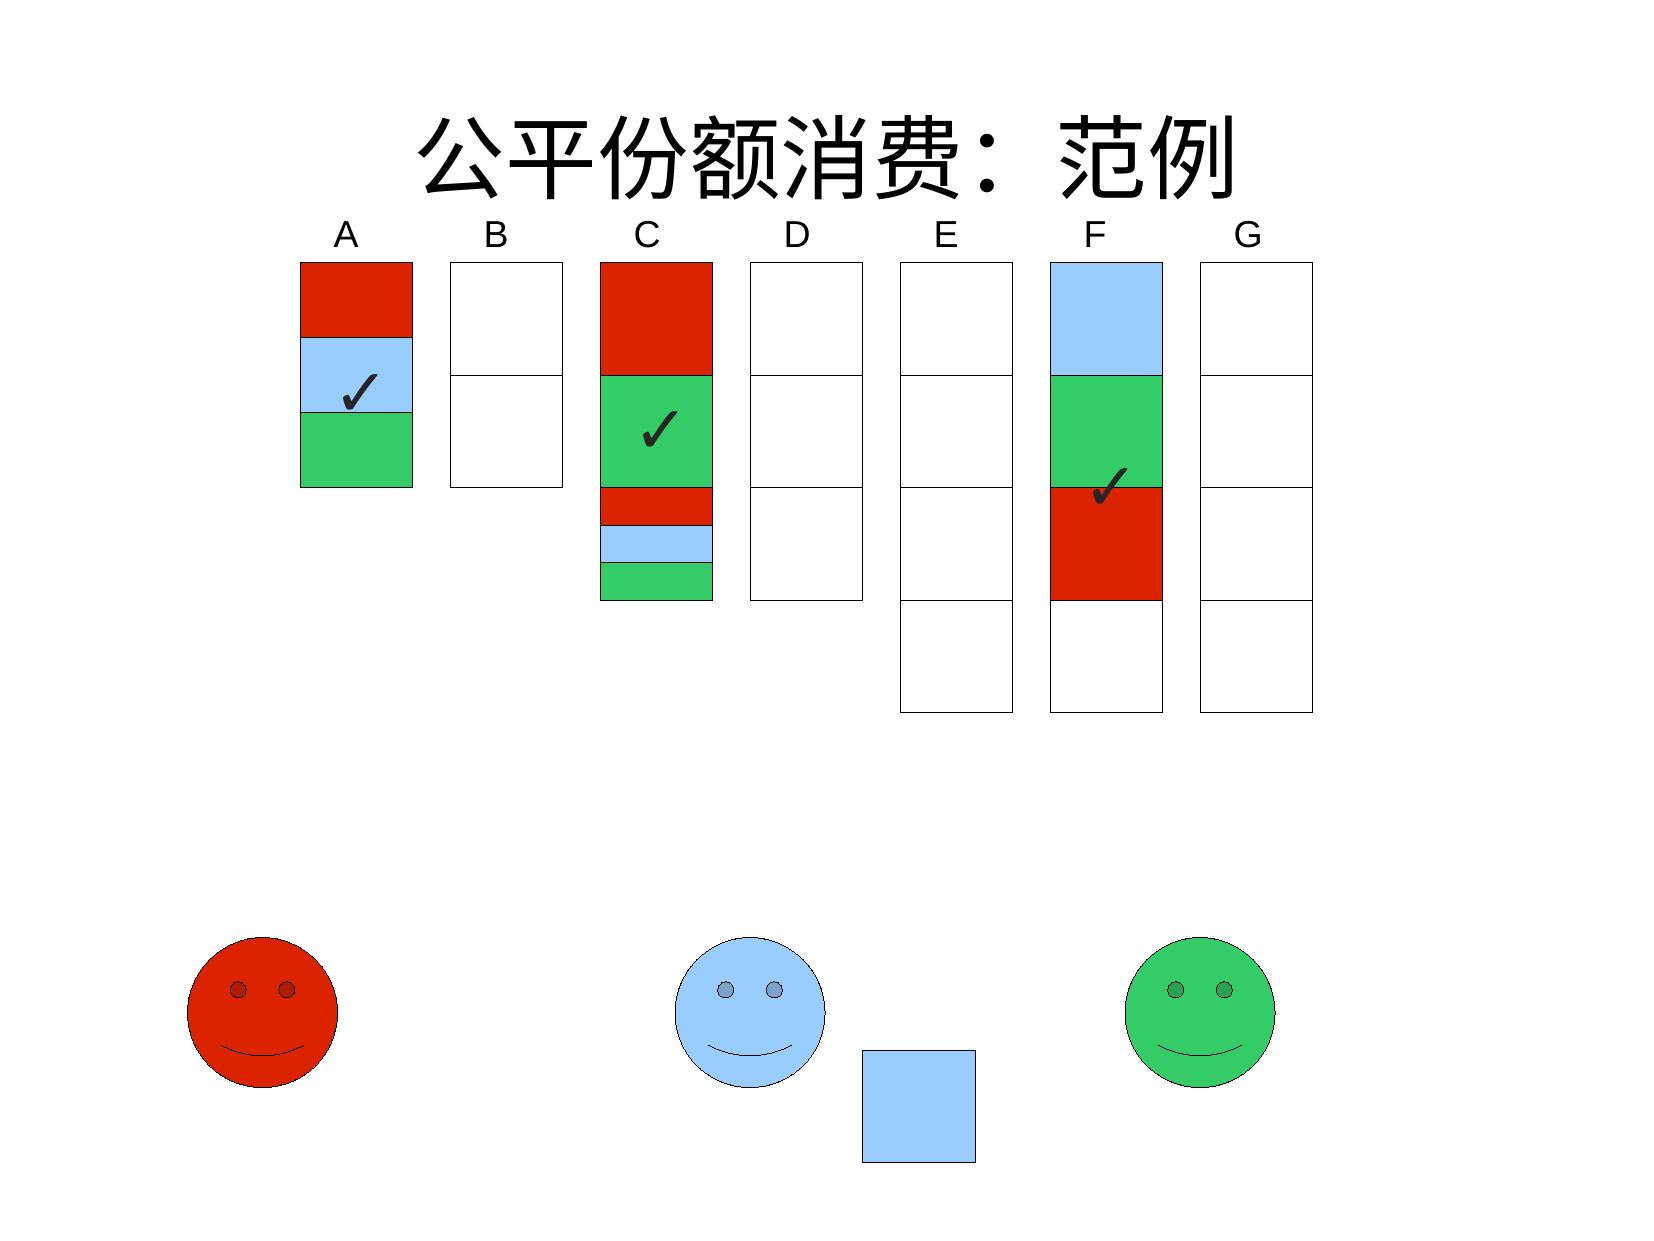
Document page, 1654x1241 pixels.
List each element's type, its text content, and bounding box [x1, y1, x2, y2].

text_box [1125, 937, 1276, 1088]
text_box [187, 937, 338, 1088]
text_box [1200, 262, 1313, 713]
text_box ✓ [618, 375, 713, 469]
text_box [450, 262, 563, 488]
text_box C [618, 205, 675, 263]
text_box [750, 262, 863, 601]
text_box B [468, 206, 526, 264]
text_box D [768, 205, 826, 263]
text_box [675, 937, 826, 1088]
text_box [1050, 262, 1163, 713]
text_box ✓ [1068, 431, 1163, 526]
text_box [862, 1050, 976, 1163]
text_box E [918, 206, 975, 264]
title 公平份额消费：范例 [82, 49, 1571, 257]
text_box [300, 262, 413, 488]
text_box F [1068, 206, 1126, 264]
text_box ✓ [318, 337, 413, 431]
text_box [600, 262, 713, 601]
text_box G [1218, 205, 1276, 263]
text_box [900, 262, 1013, 713]
text_box A [318, 206, 376, 264]
